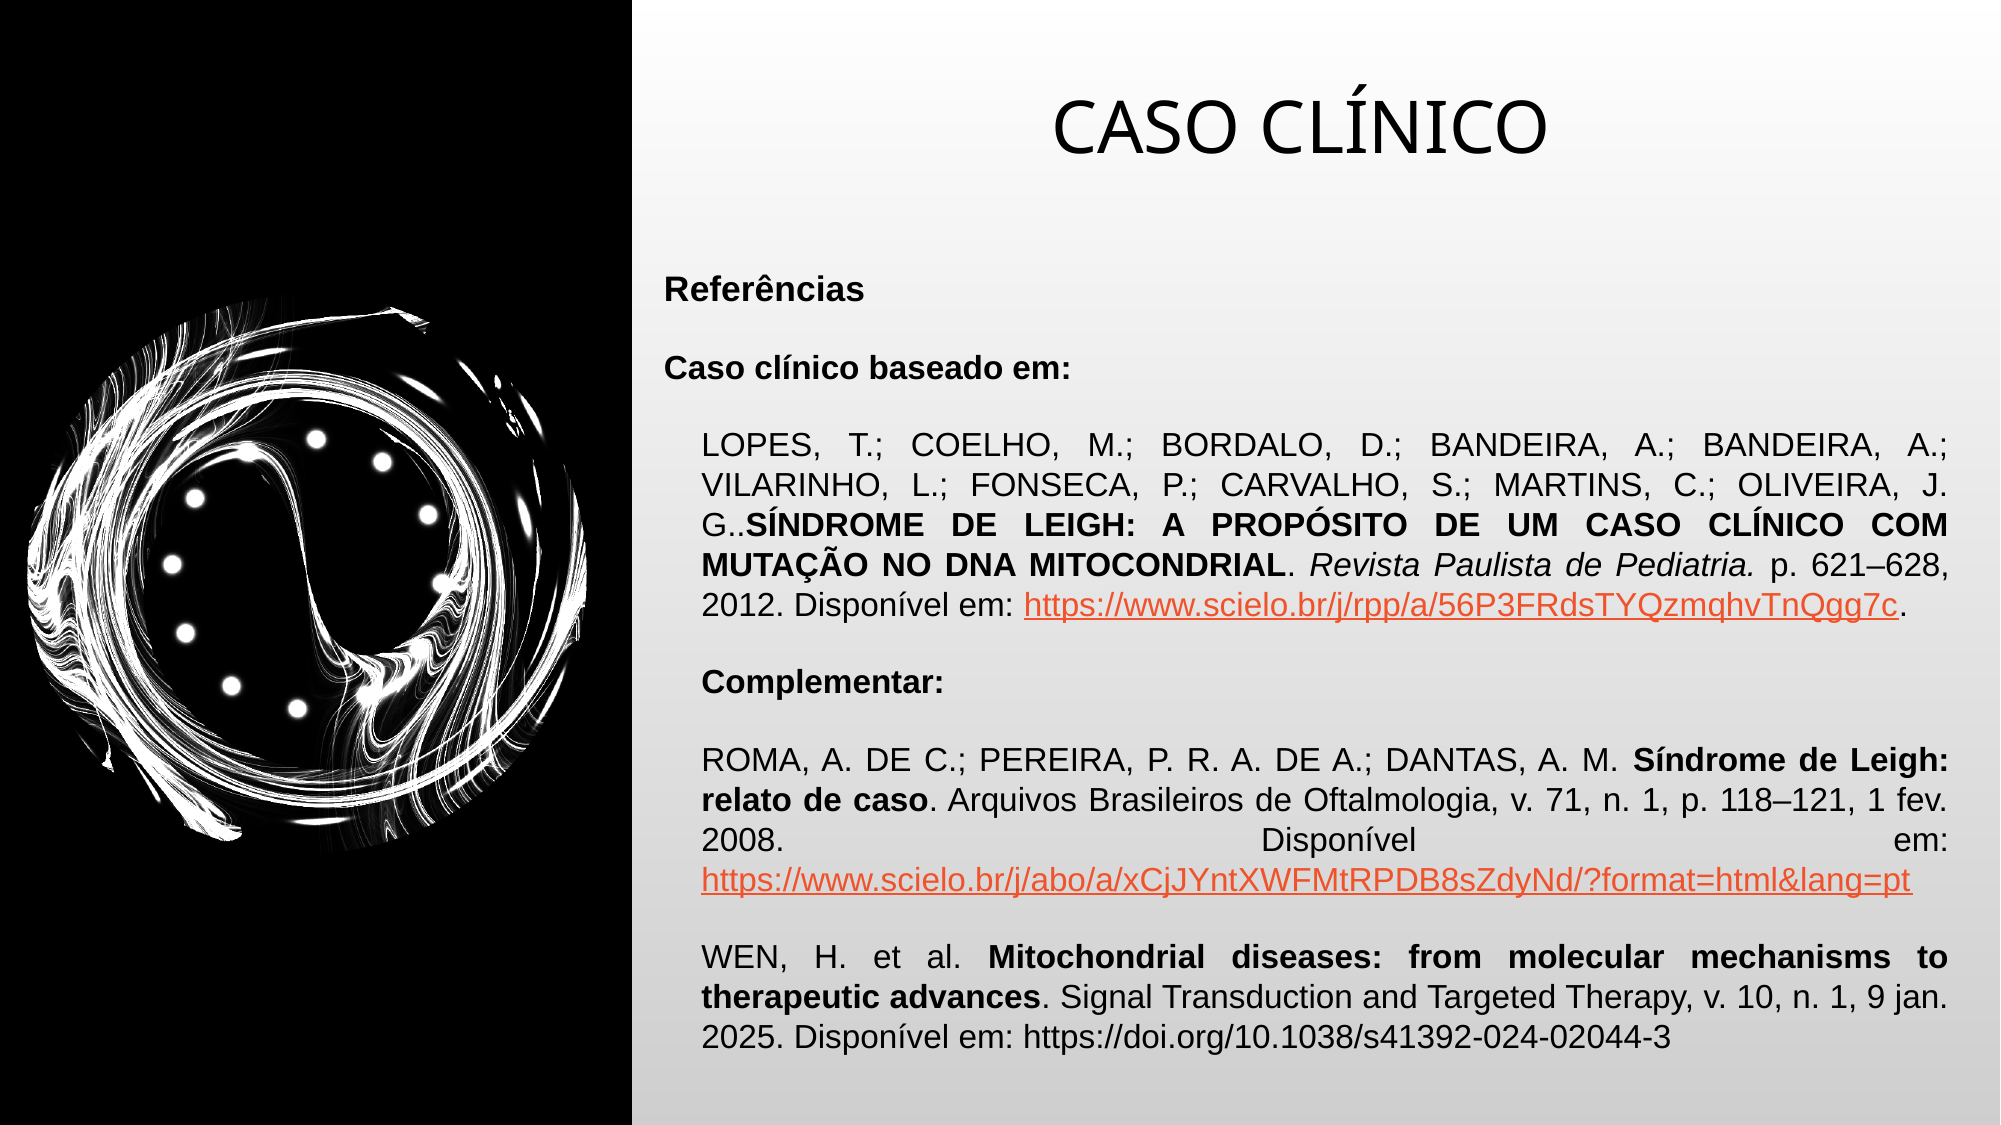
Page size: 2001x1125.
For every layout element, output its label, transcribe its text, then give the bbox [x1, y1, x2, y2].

text_box [632, 0, 2000, 1125]
title CASO CLÍNICO [691, 41, 1911, 218]
list Referências Caso clínico baseado em: LOPES, T.; COELHO, M.; BORDALO, D.; BANDEIRA, A.; BANDEIRA, A.; VILARINHO, L.; FONSECA, P.; CARVALHO, S.; MARTINS, C.; OLIVEIRA, J. G..SÍNDROME DE LEIGH: A PROPÓSITO DE UM CASO CLÍNICO COM MUTAÇÃO NO DNA MITOCONDRIAL. Revista Paulista de Pediatria. p. 621–628, 2012. Disponível em: https://www.scielo.br/j/rpp/a/56P3FRdsTYQzmqhvTnQgg7c. Complementar: ROMA, A. DE C.; PEREIRA, P. R. A. DE A.; DANTAS, A. M. Síndrome de Leigh: relato de caso. Arquivos Brasileiros de Oftalmologia, v. 71, n. 1, p. 118–121, 1 fev. 2008. Disponível em: https://www.scielo.br/j/abo/a/xCjJYntXWFMtRPDB8sZdyNd/?format=html&lang=pt WEN, H. et al. Mitochondrial diseases: from molecular mechanisms to therapeutic advances. Signal Transduction and Targeted Therapy, v. 10, n. 1, 9 jan. 2025. Disponível em: https://doi.org/10.1038/s41392-024-02044-3 [648, 218, 1965, 1100]
picture [0, 0, 632, 1125]
